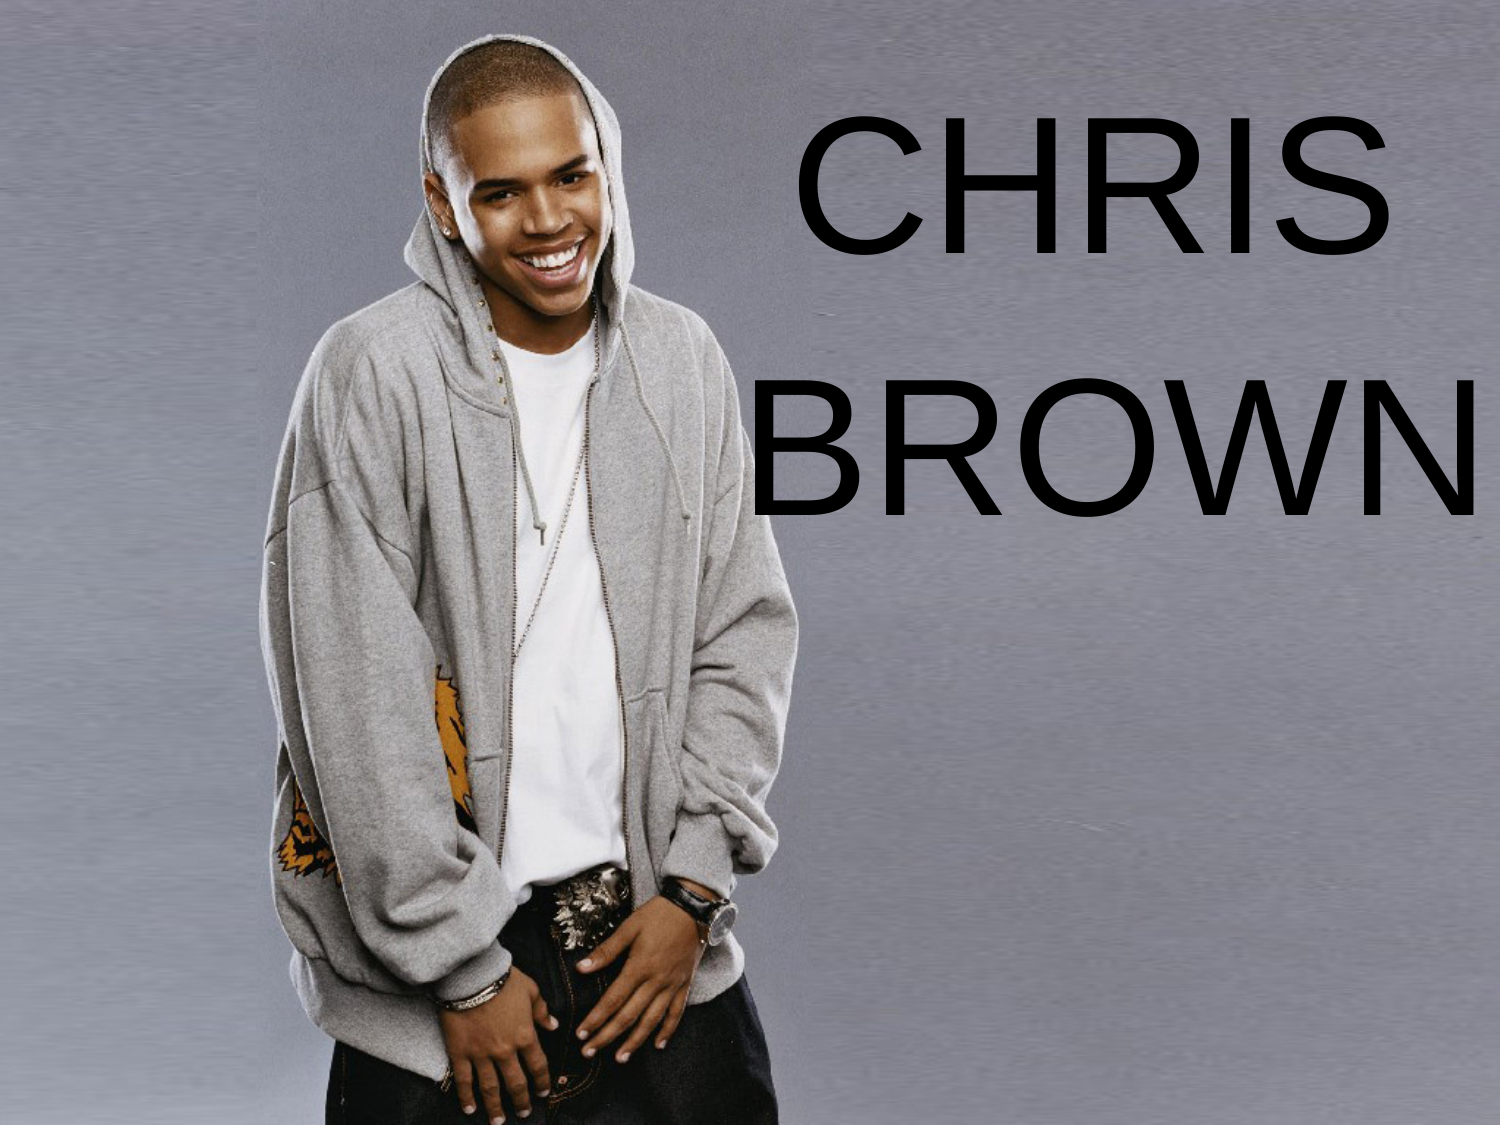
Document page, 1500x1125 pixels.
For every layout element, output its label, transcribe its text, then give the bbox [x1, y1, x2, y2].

text_box BROWN [724, 312, 1500, 563]
text_box CHRIS [774, 50, 1475, 300]
picture [0, 0, 1500, 1125]
